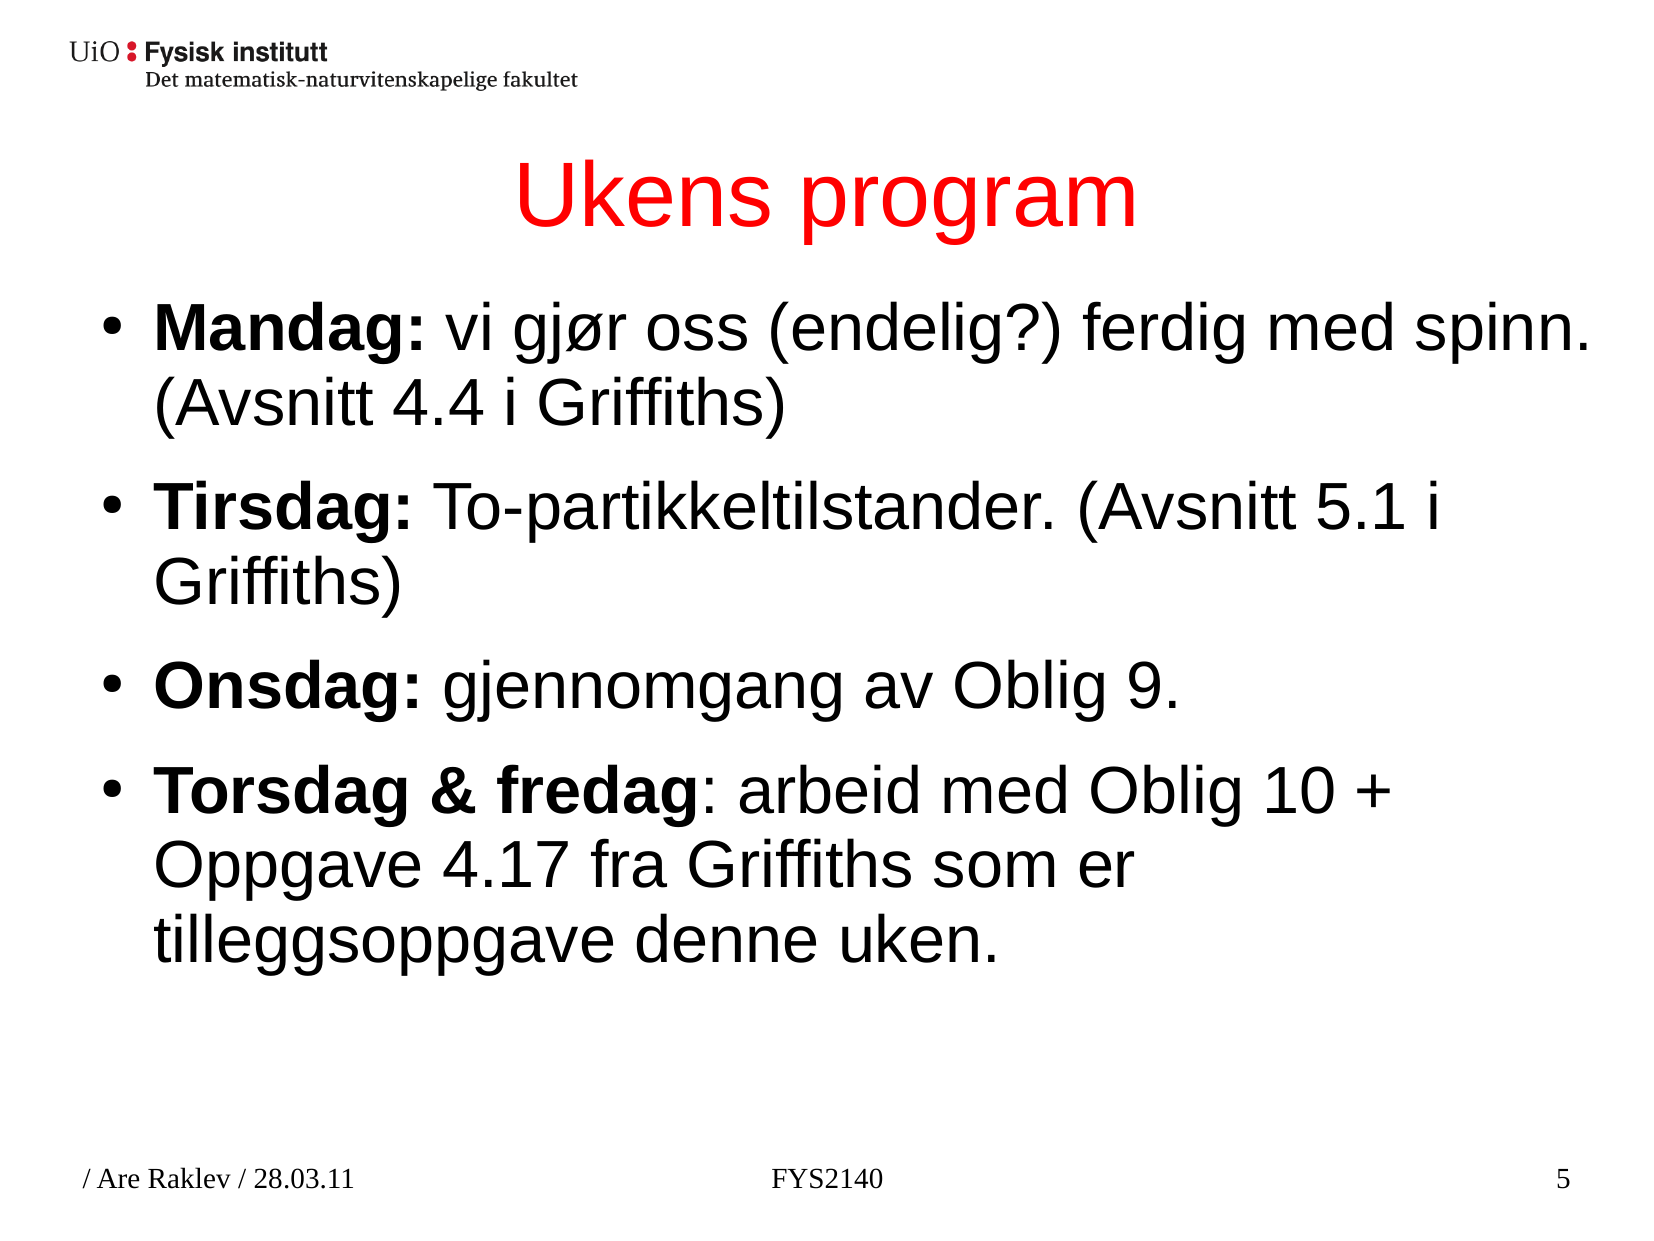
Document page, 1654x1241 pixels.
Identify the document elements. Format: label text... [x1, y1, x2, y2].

picture [68, 37, 581, 93]
list Mandag: vi gjør oss (endelig?) ferdig med spinn. (Avsnitt 4.4 i Griffiths) Tirsdag: To-partikkeltilstander. (Avsnitt 5.1 i Griffiths) Onsdag: gjennomgang av Oblig 9. Torsdag & fredag: arbeid med Oblig 10 + Oppgave 4.17 fra Griffiths som er tilleggsoppgave denne uken. [82, 290, 1613, 1094]
title Ukens program [82, 90, 1571, 290]
